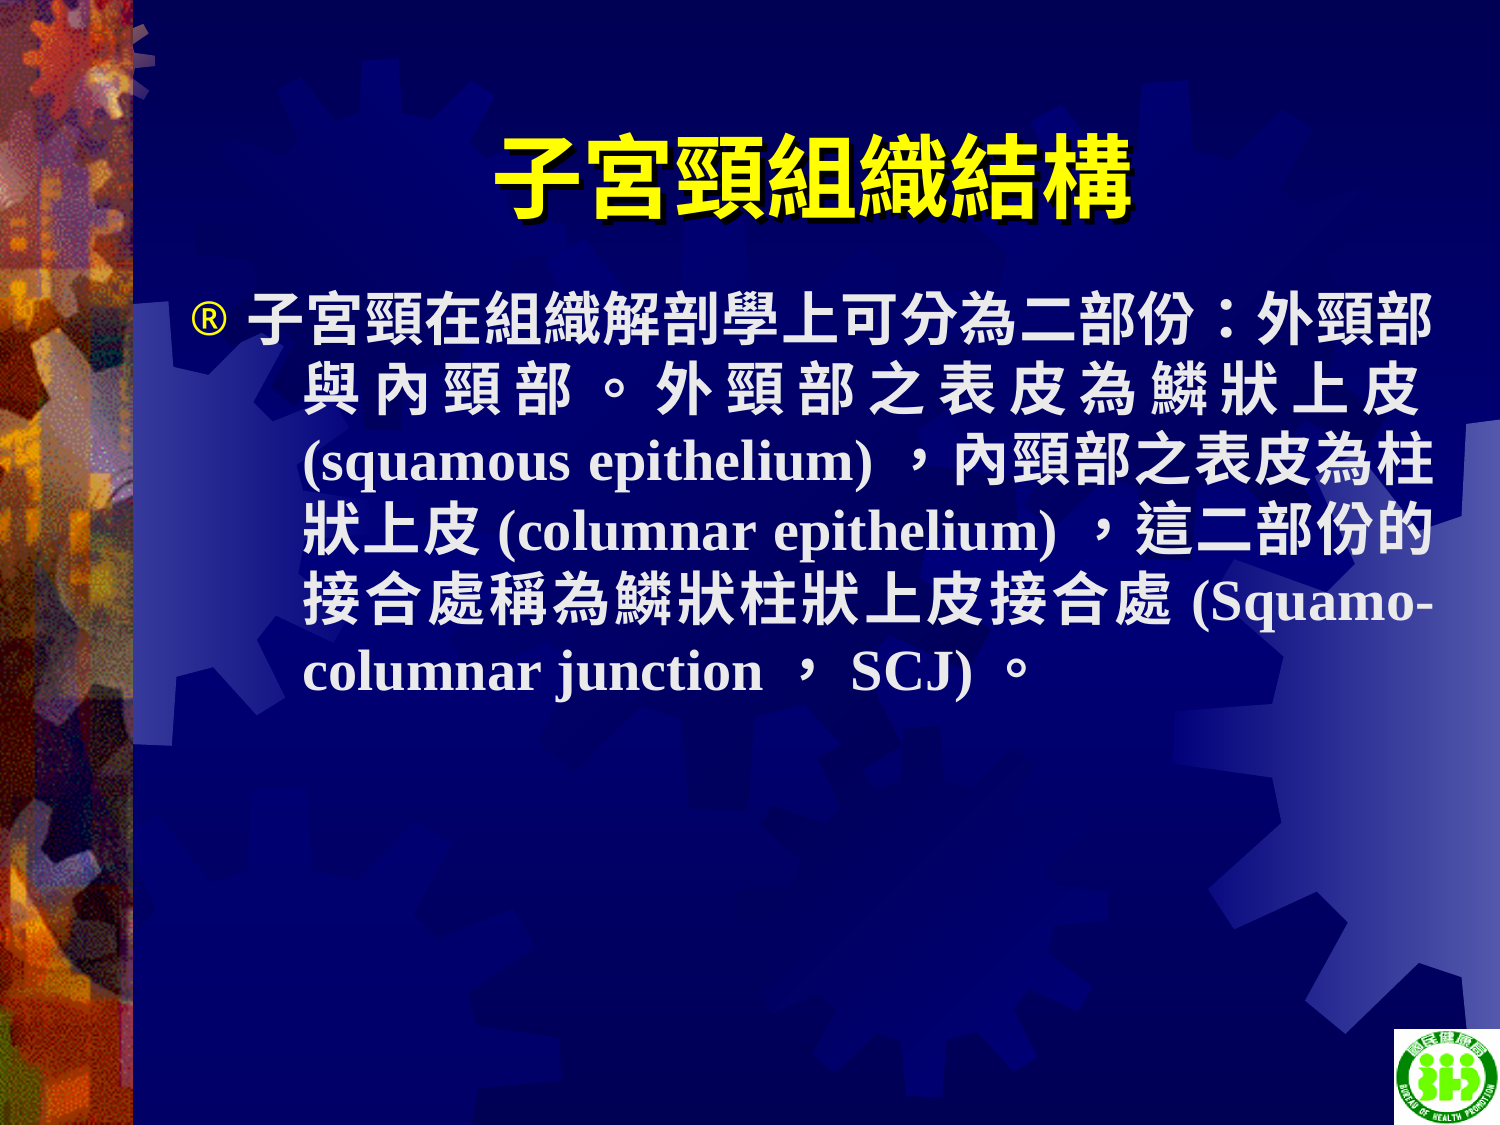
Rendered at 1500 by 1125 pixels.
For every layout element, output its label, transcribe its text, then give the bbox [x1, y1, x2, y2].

list 子宮頸在組織解剖學上可分為二部份：外頸部與內頸部。外頸部之表皮為鱗狀上皮(squamous epithelium)，內頸部之表皮為柱狀上皮(columnar epithelium)，這二部份的接合處稱為鱗狀柱狀上皮接合處(Squamo-columnar junction，SCJ)。 [174, 275, 1450, 951]
title 子宮頸組織結構 [174, 50, 1450, 238]
